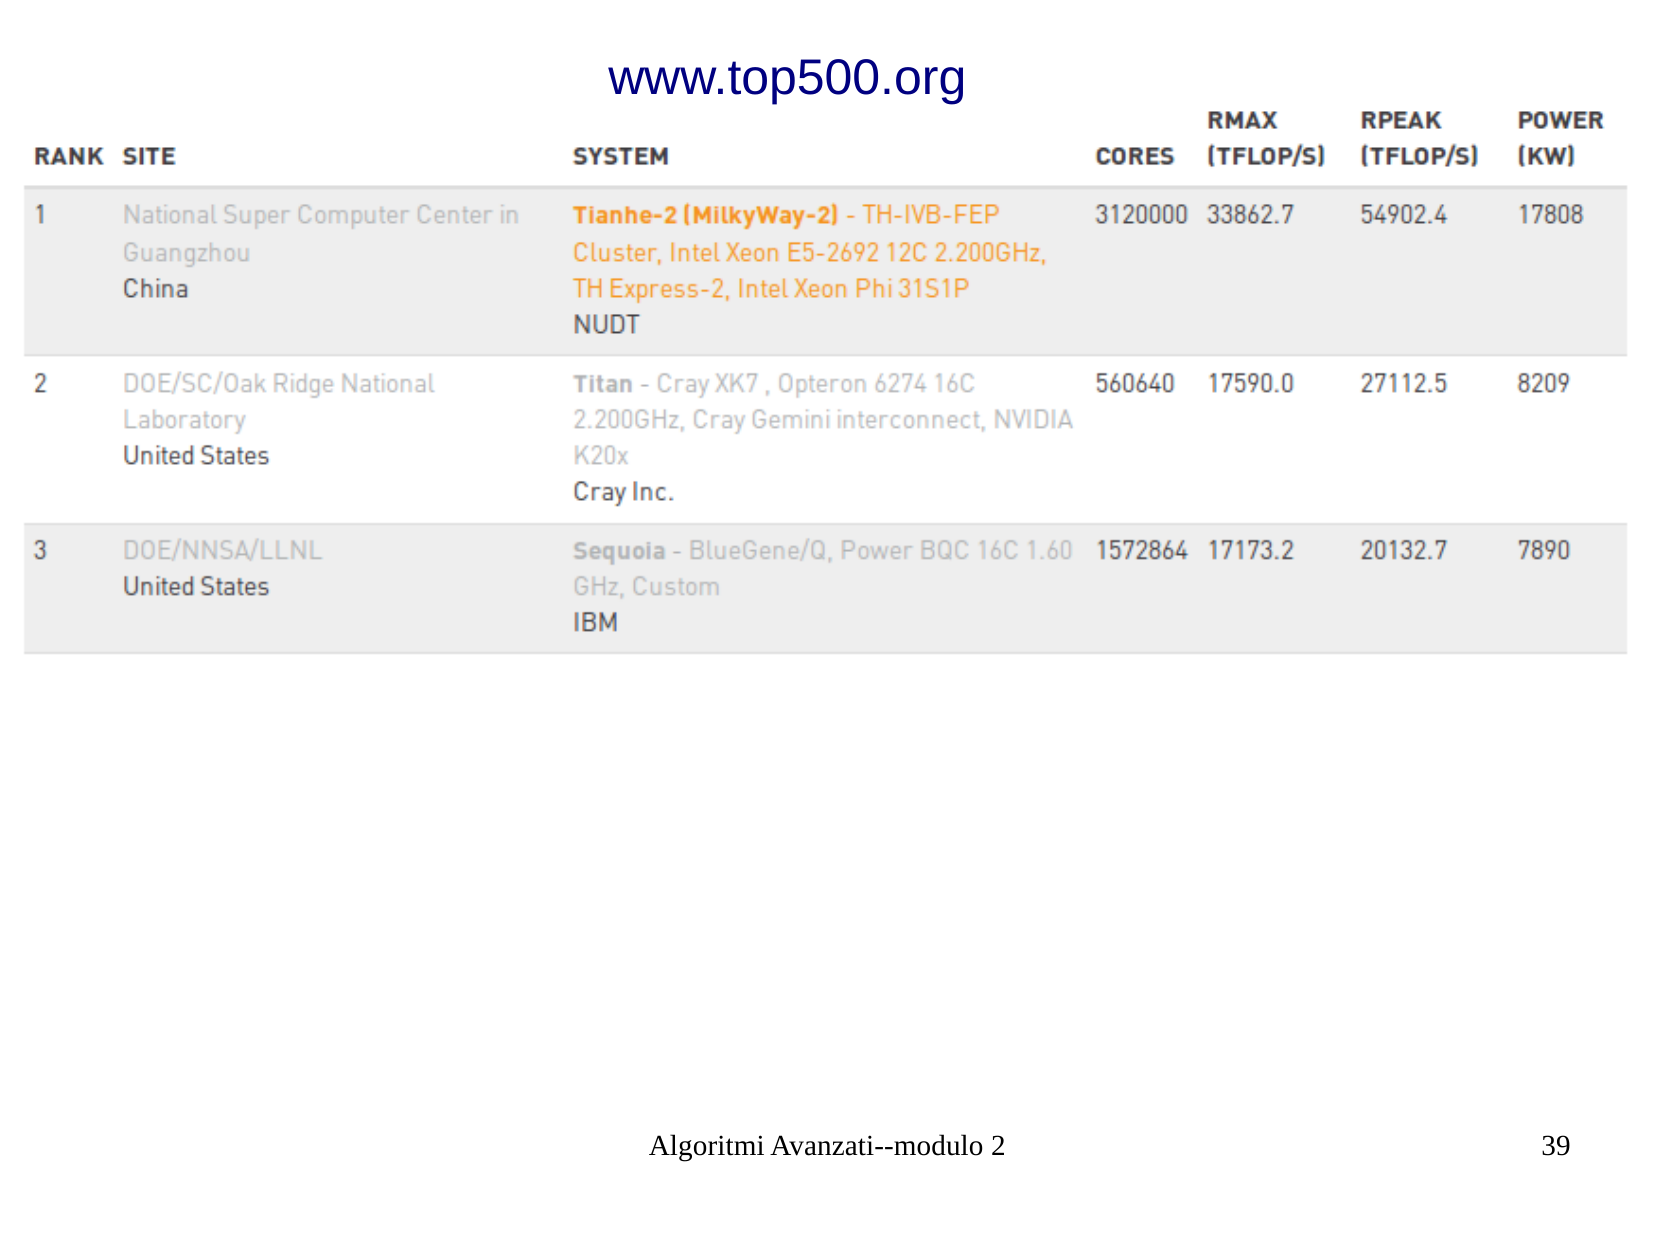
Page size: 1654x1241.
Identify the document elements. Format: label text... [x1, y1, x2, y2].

picture [0, 74, 1654, 662]
text_box www.top500.org [412, 41, 1163, 113]
